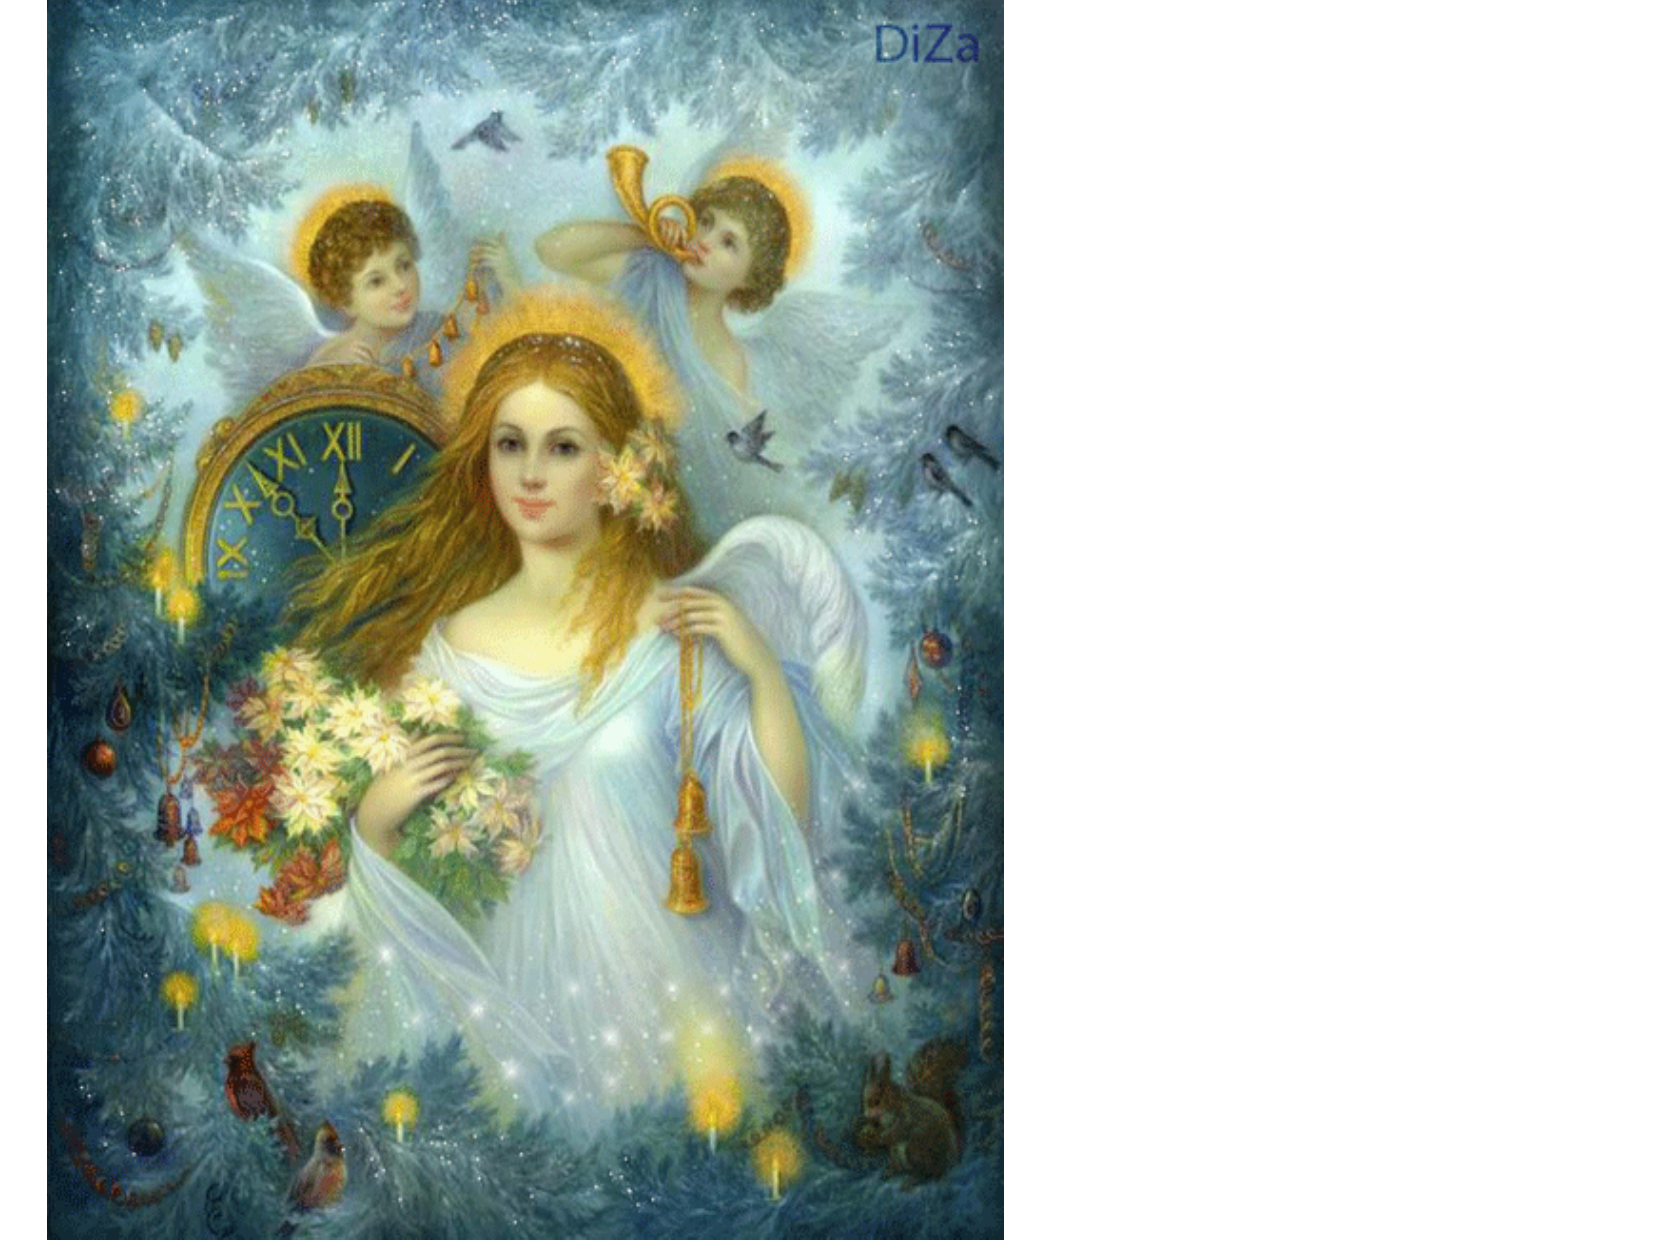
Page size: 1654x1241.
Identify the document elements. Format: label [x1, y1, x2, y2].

picture [47, 0, 1004, 1240]
